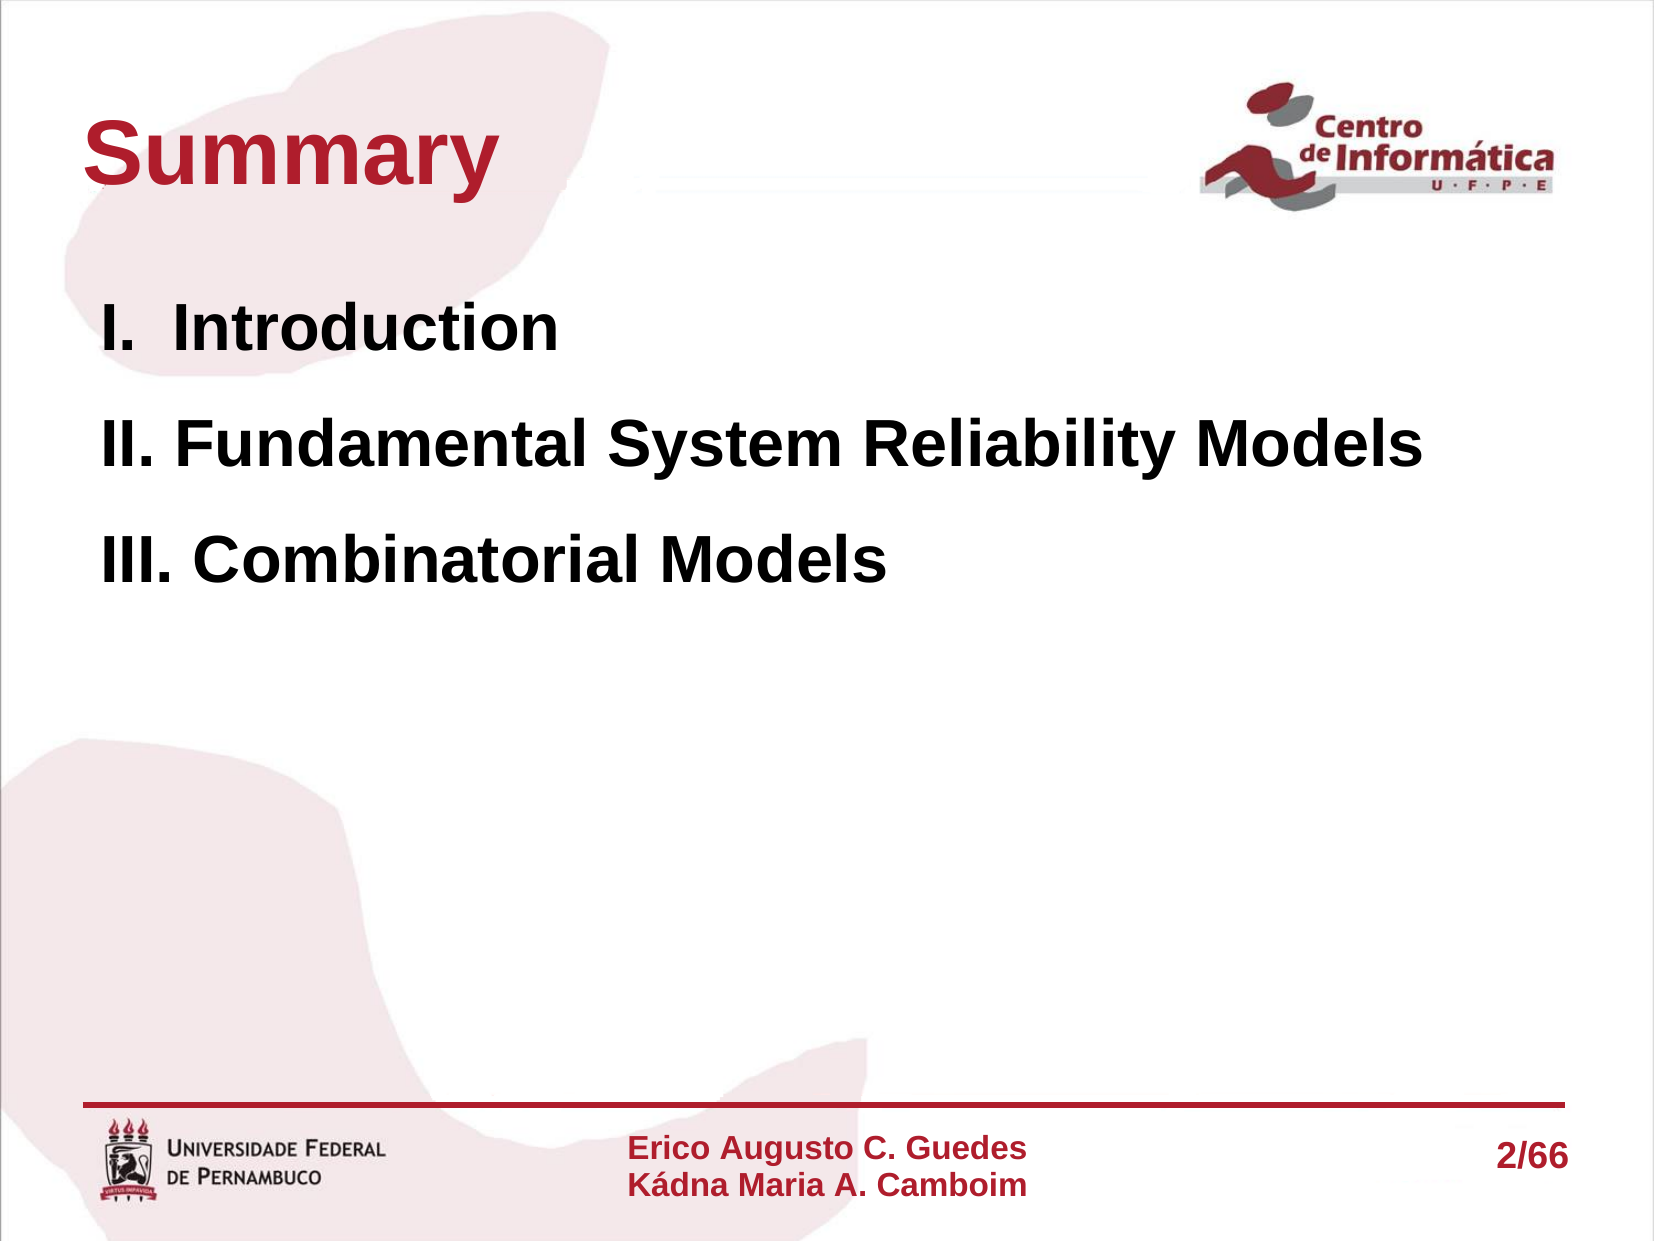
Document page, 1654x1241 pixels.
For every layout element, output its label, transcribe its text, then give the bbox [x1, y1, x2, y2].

list Introduction Fundamental System Reliability Models Combinatorial Models [82, 290, 1571, 1109]
title Summary [82, 49, 1571, 257]
picture [0, 0, 1654, 1241]
